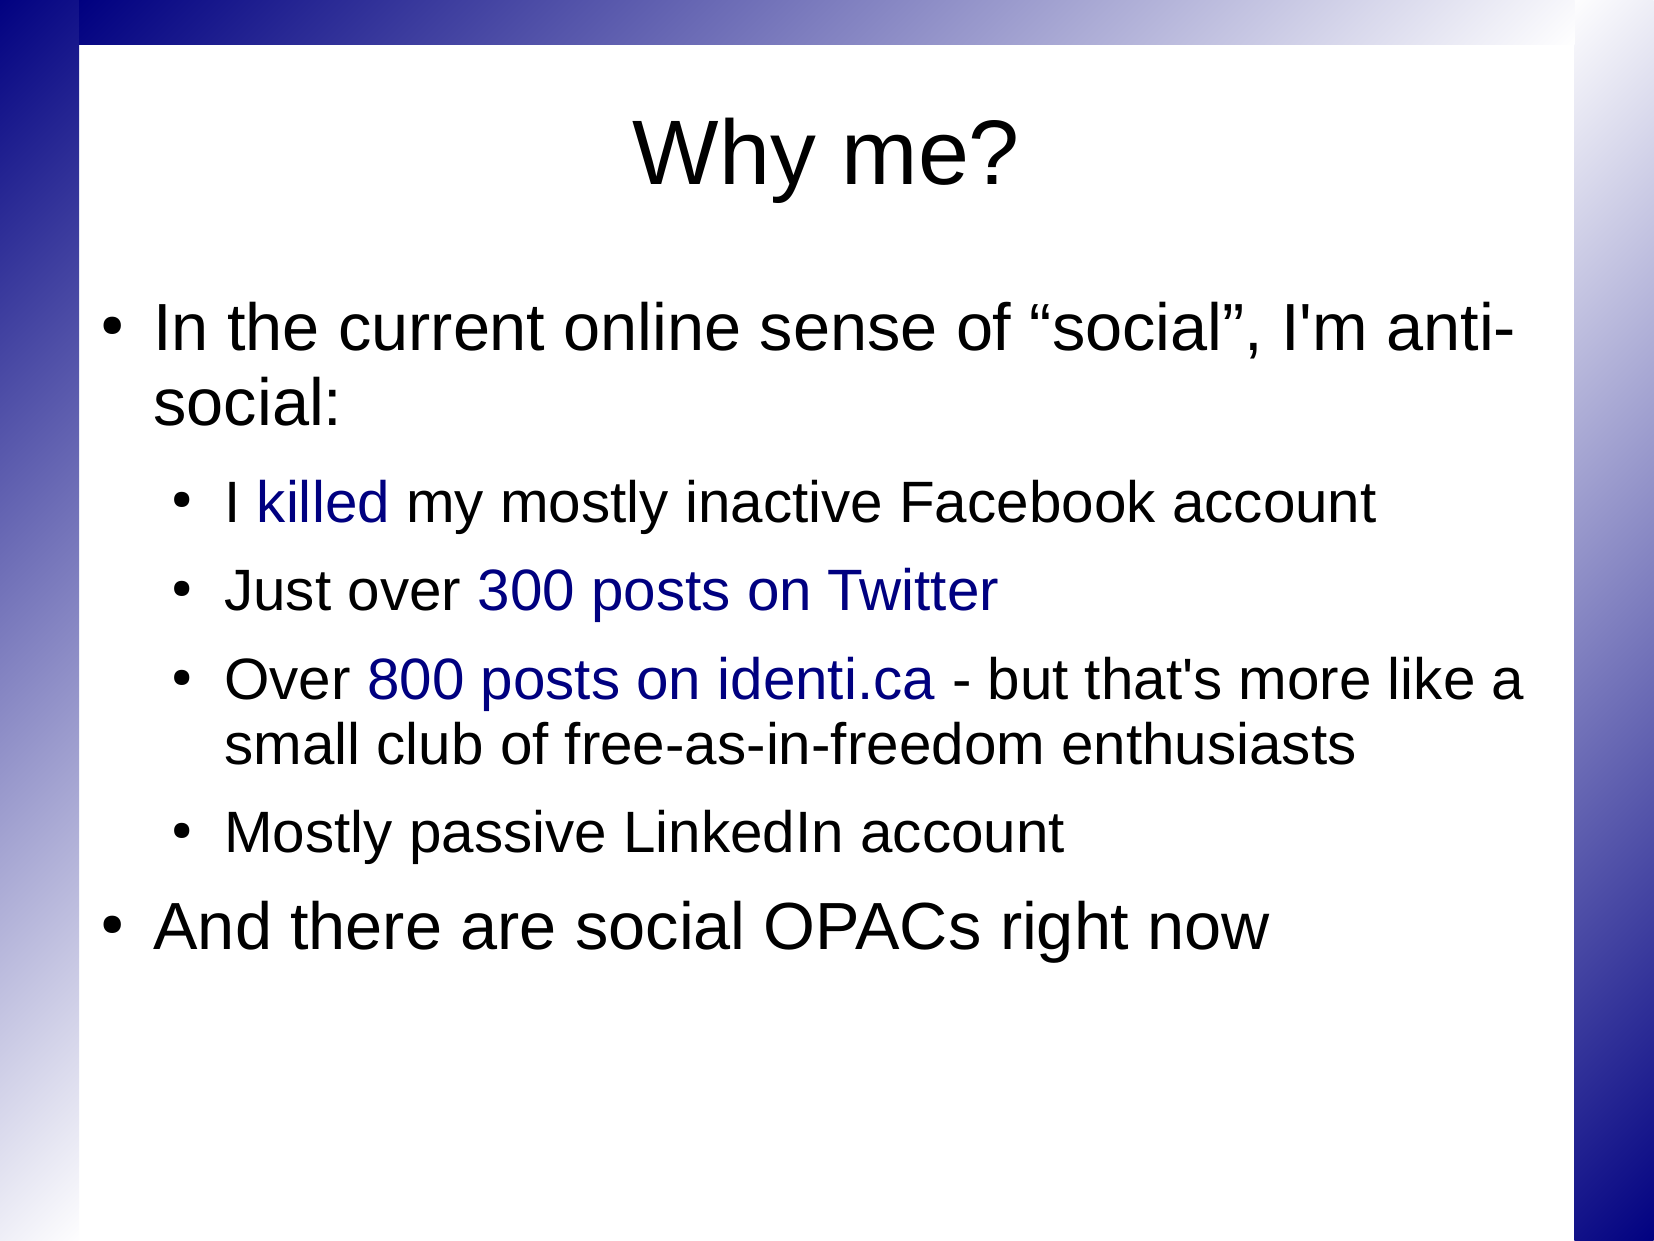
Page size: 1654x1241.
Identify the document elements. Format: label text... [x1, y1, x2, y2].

title Why me? [82, 56, 1571, 250]
list In the current online sense of “social”, I'm anti-social: I killed my mostly inactive Facebook account Just over 300 posts on Twitter Over 800 posts on identi.ca - but that's more like a small club of free-as-in-freedom enthusiasts Mostly passive LinkedIn account And there are social OPACs right now [82, 290, 1571, 1094]
